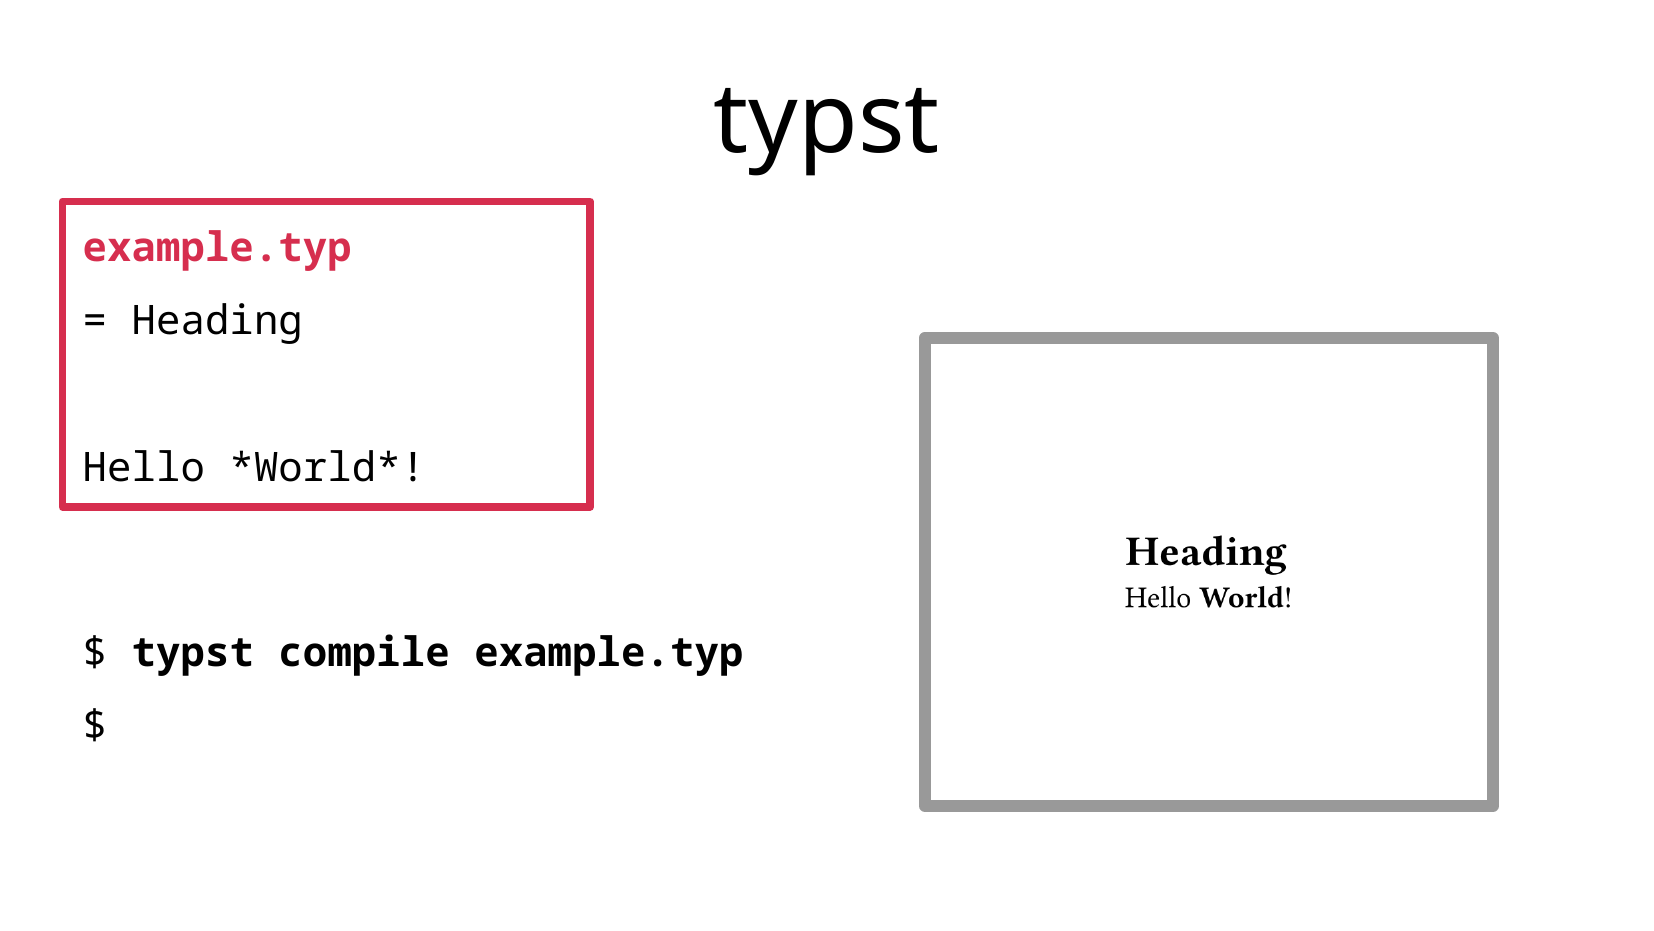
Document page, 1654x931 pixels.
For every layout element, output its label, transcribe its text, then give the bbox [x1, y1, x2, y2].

list example.typ = Heading Hello *World*! $ typst compile example.typ $ [82, 217, 586, 503]
title typst [82, 37, 1571, 193]
picture [930, 343, 1487, 801]
list example.typ = Heading Hello *World*! $ typst compile example.typ $ [82, 217, 1571, 754]
